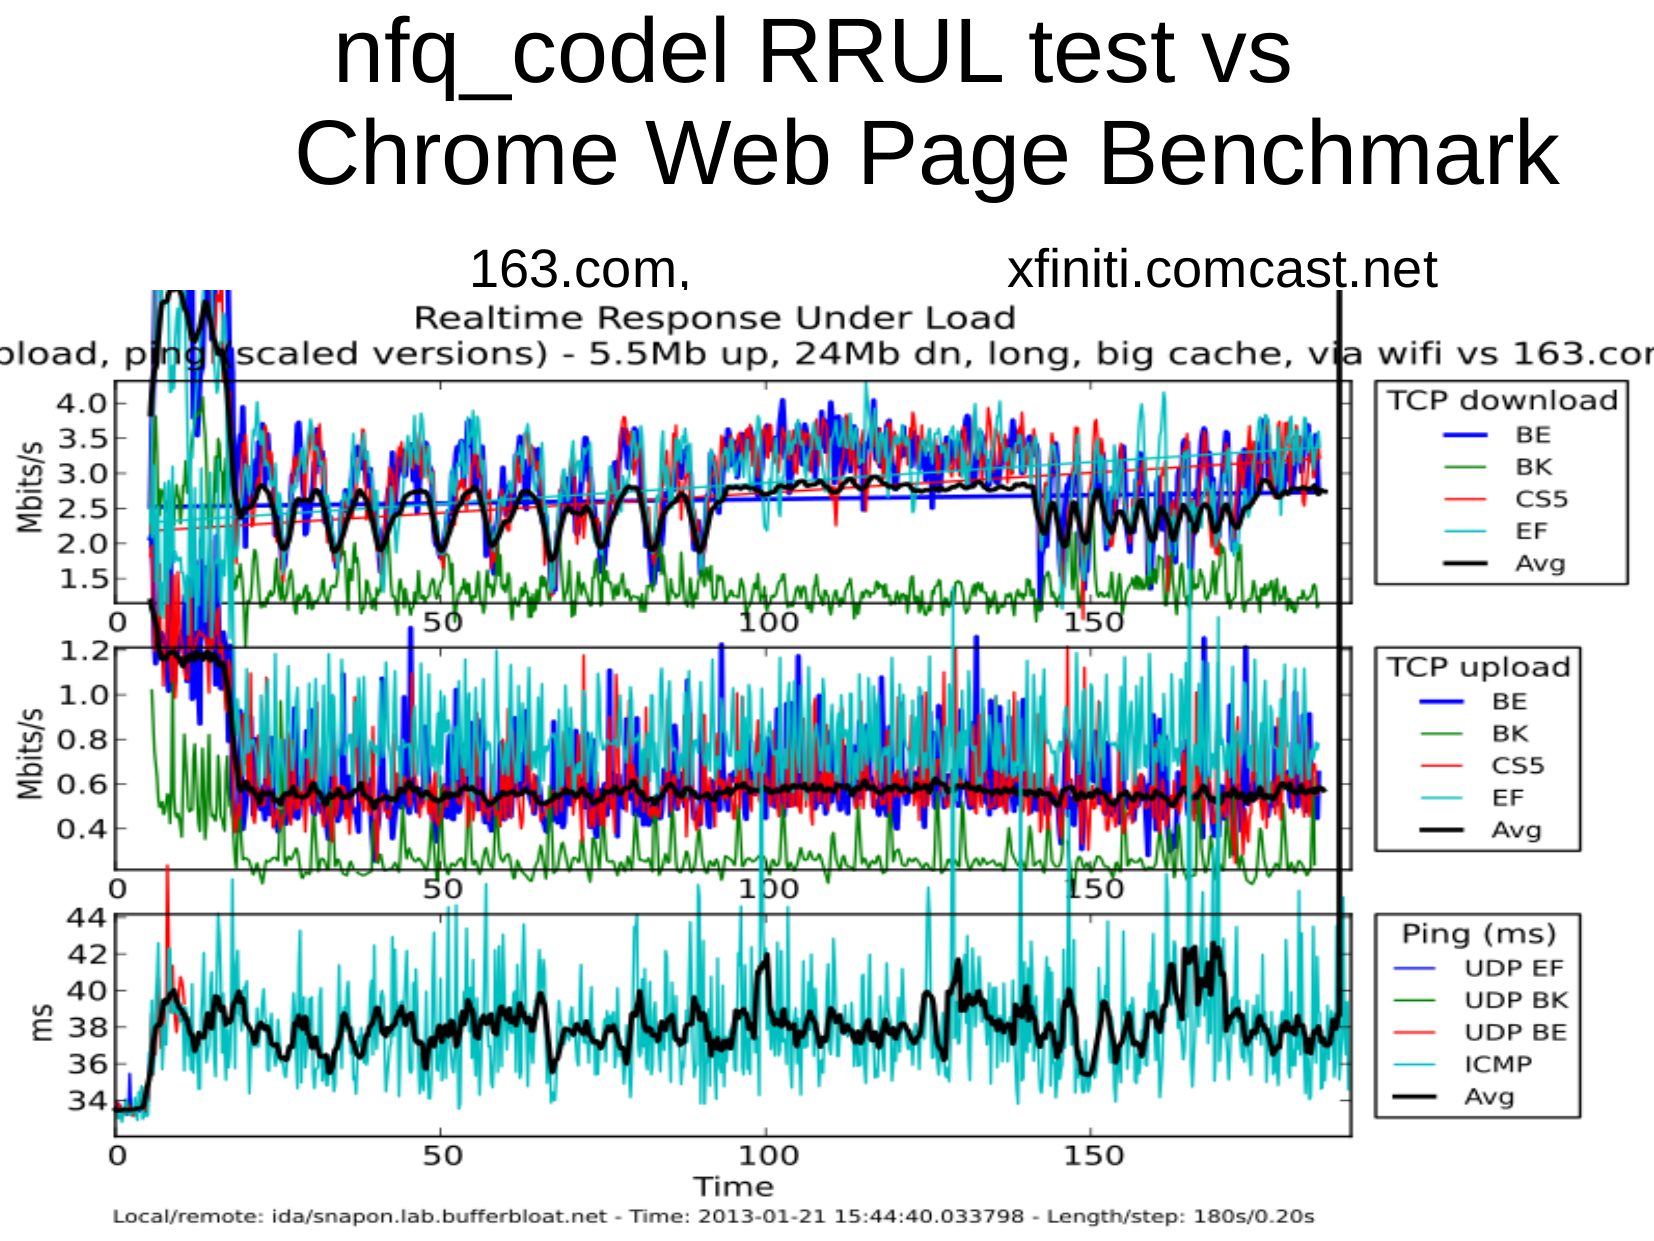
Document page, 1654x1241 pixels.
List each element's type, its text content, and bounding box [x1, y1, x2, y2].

picture [0, 290, 1654, 1241]
title nfq_codel RRUL test vs Chrome Web Page Benchmark 163.com, xfiniti.comcast.net [82, 0, 1571, 290]
